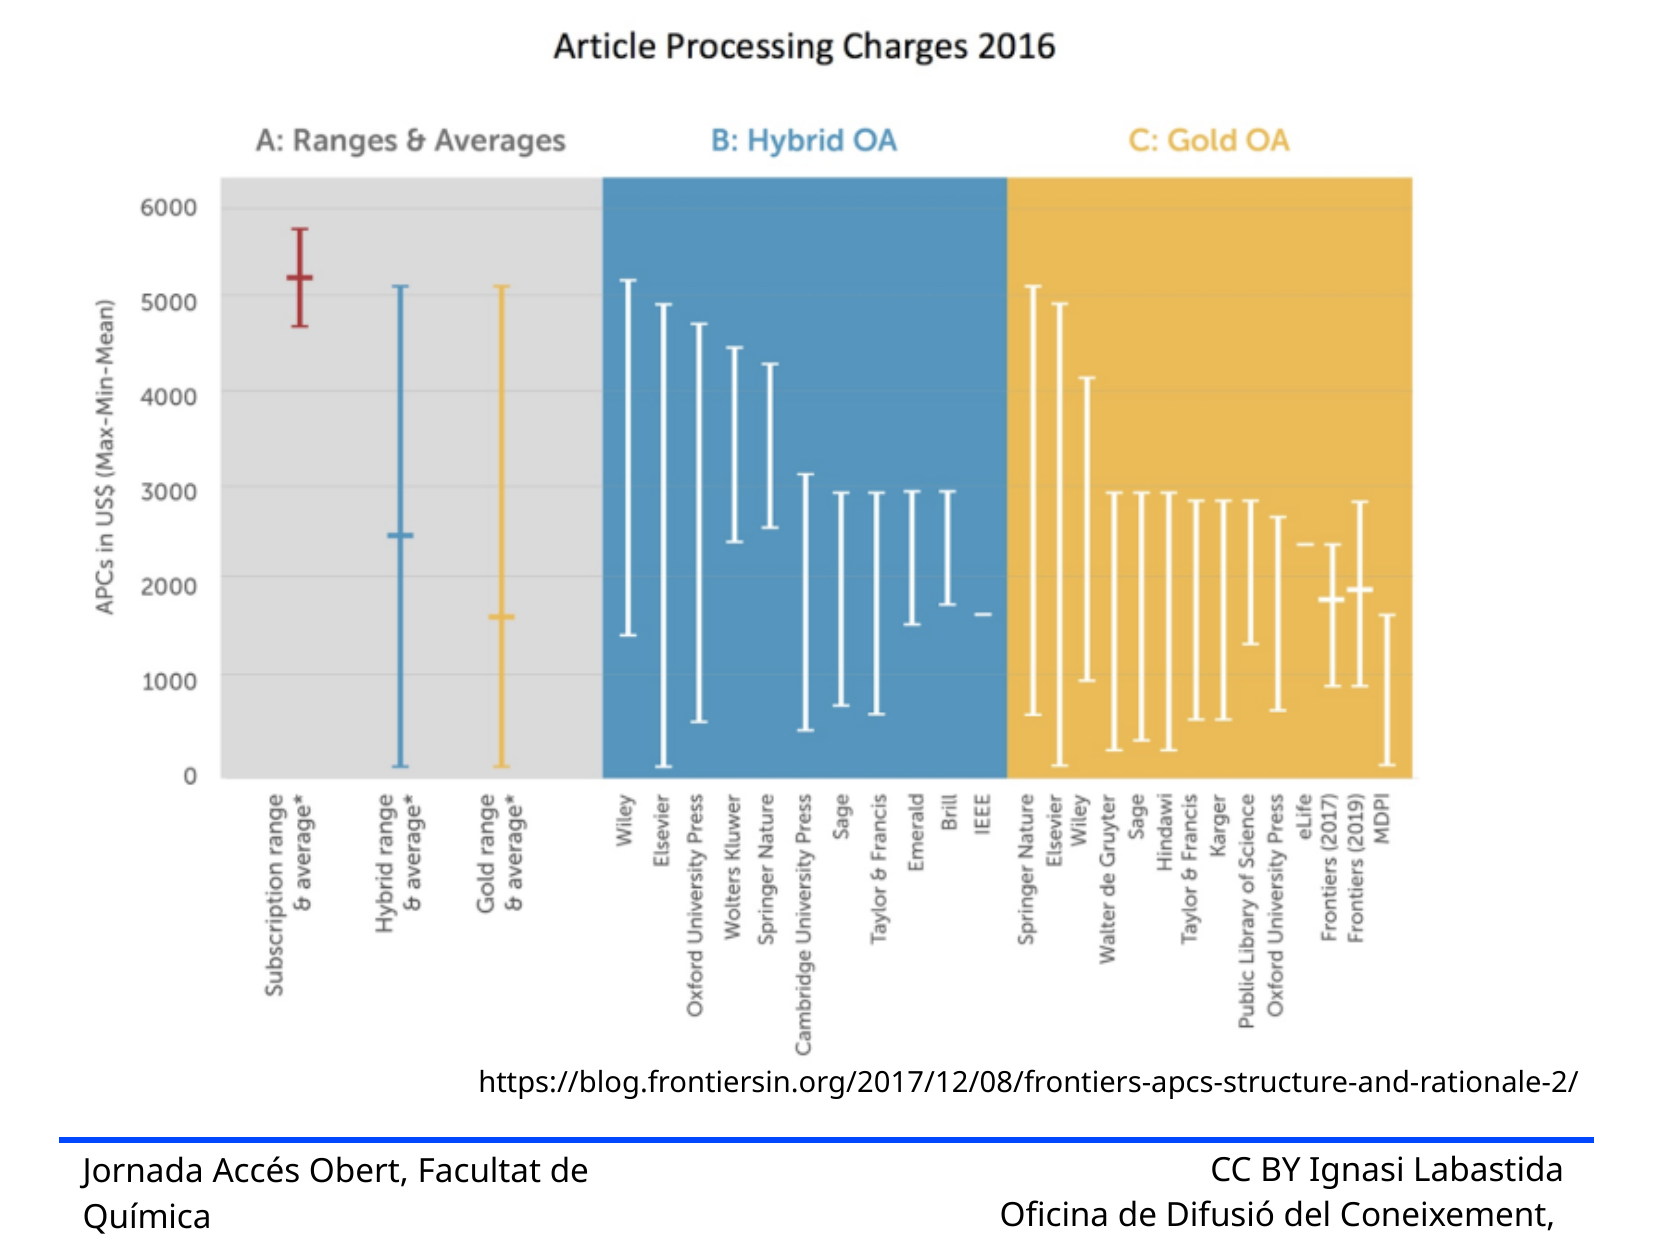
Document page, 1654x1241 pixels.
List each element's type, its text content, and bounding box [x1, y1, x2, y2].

picture [59, 18, 1576, 1063]
text_box https://blog.frontiersin.org/2017/12/08/frontiers-apcs-structure-and-rationale-2/ [275, 1053, 1595, 1111]
